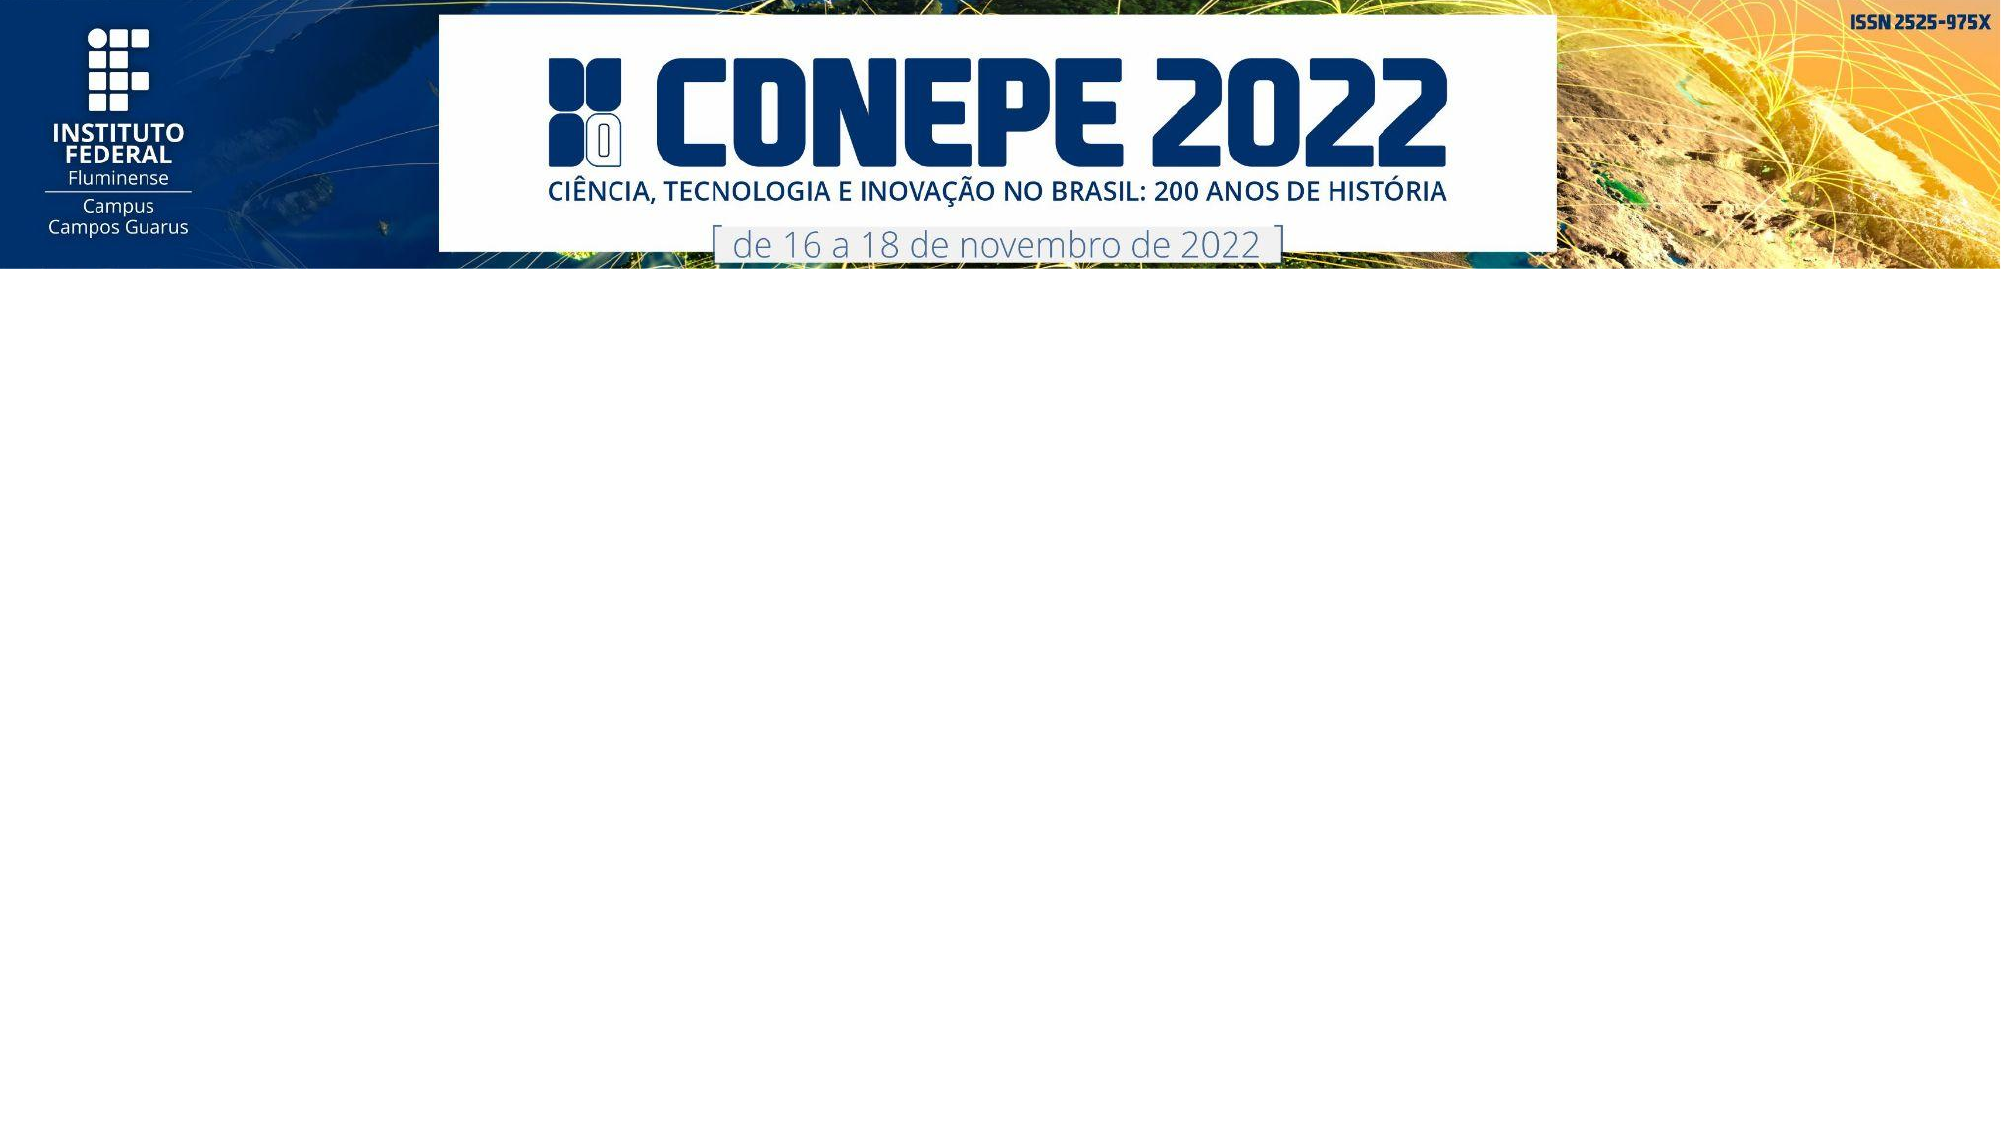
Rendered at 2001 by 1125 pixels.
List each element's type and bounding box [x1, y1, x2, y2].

picture [0, 0, 2001, 269]
